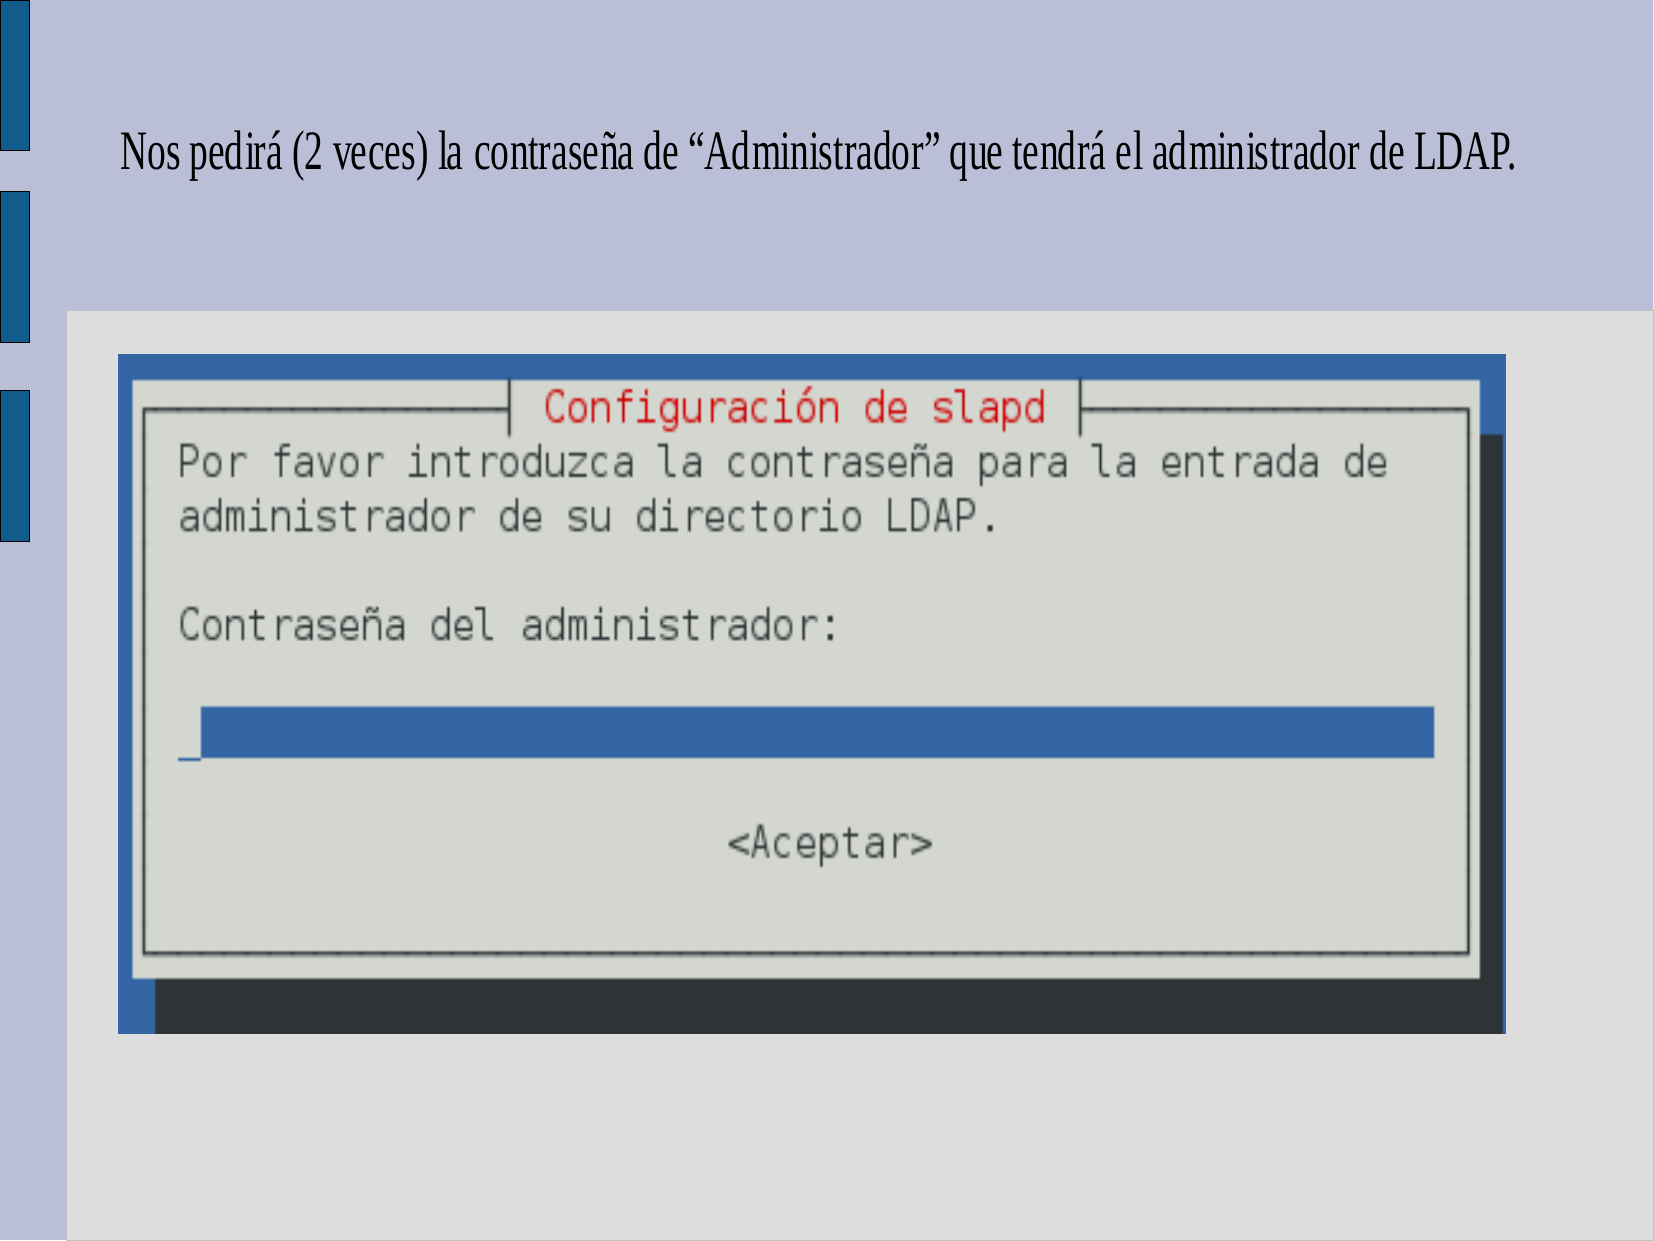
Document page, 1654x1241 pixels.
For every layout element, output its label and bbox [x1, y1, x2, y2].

picture [118, 354, 1506, 1034]
chart [118, 118, 1623, 511]
